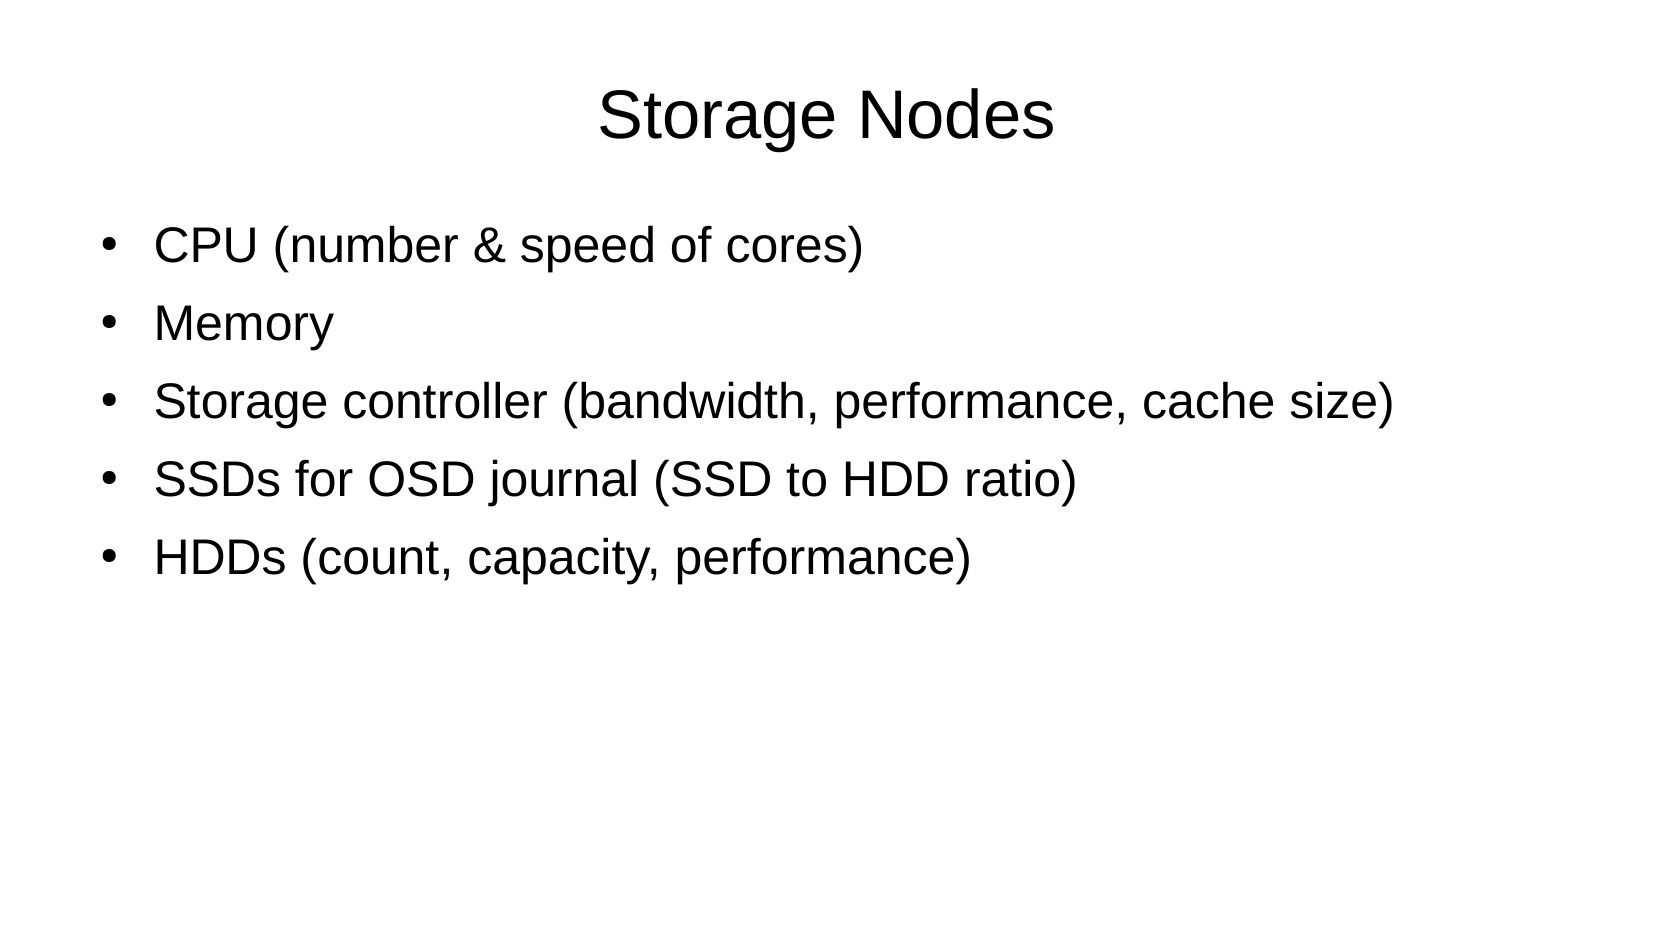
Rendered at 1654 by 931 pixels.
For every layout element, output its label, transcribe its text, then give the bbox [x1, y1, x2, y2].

title Storage Nodes [82, 37, 1571, 193]
list CPU (number & speed of cores) Memory Storage controller (bandwidth, performance, cache size) SSDs for OSD journal (SSD to HDD ratio) HDDs (count, capacity, performance) [82, 217, 1571, 758]
